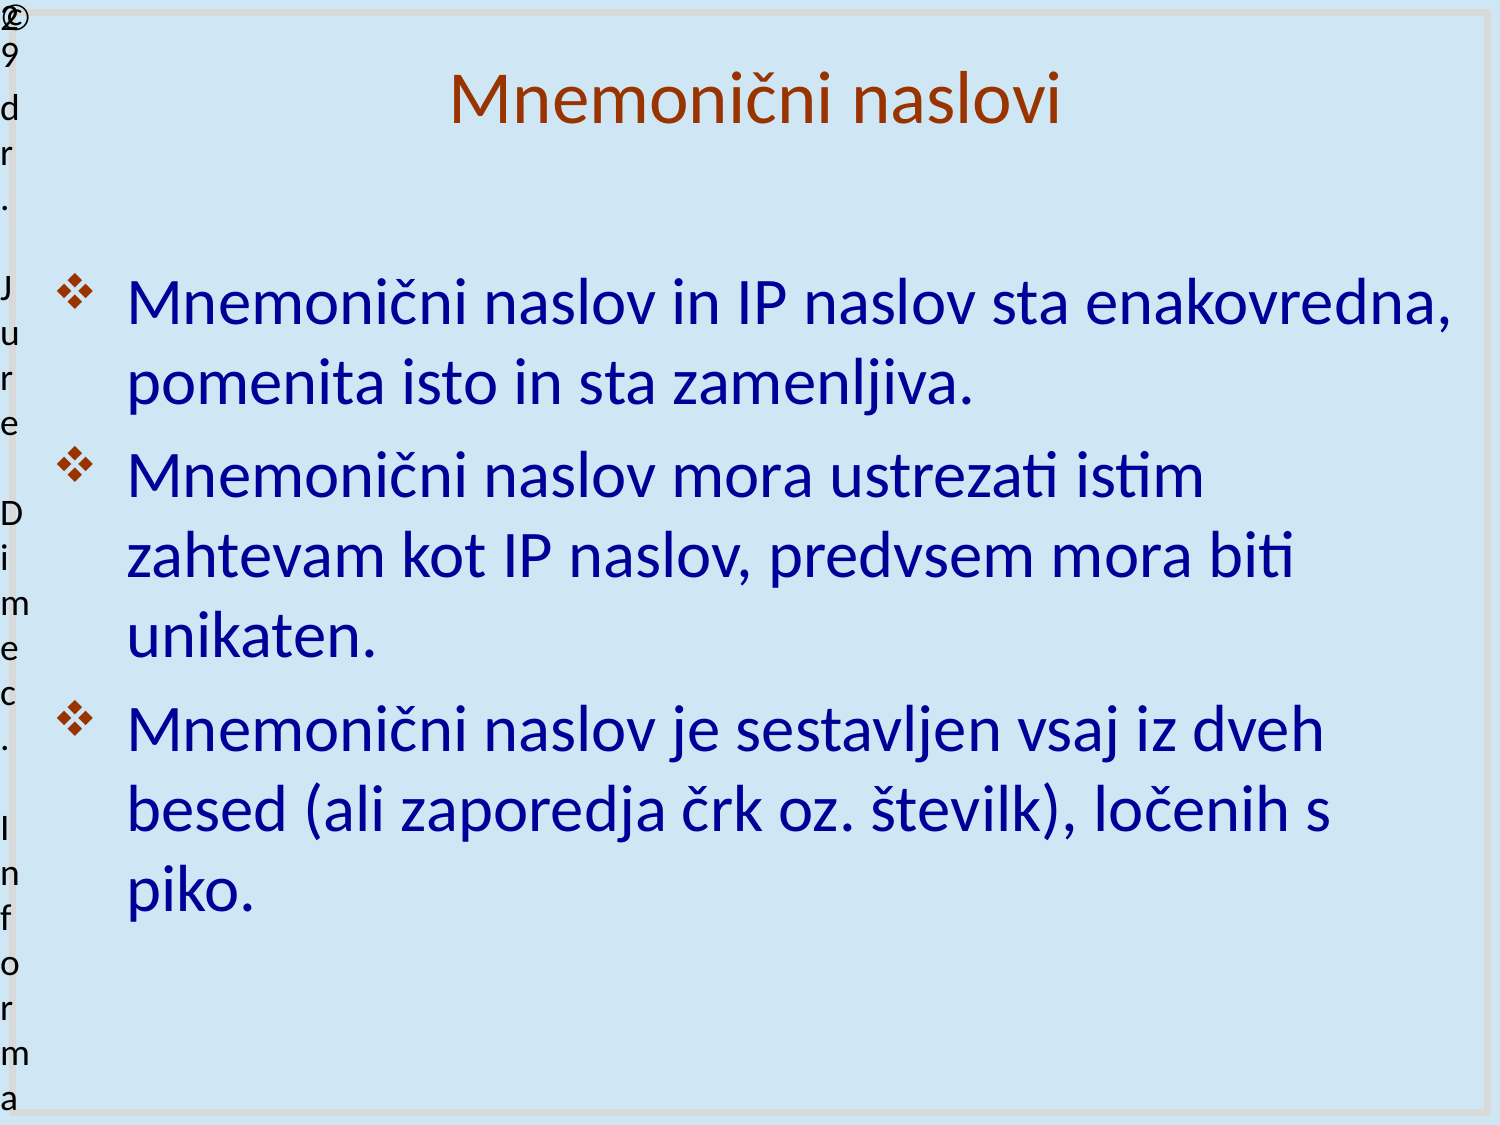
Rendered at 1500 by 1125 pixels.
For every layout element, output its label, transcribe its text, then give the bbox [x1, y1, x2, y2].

title Mnemonični naslovi [37, 37, 1475, 150]
list Mnemonični naslov in IP naslov sta enakovredna, pomenita isto in sta zamenljiva. Mnemonični naslov mora ustrezati istim zahtevam kot IP naslov, predvsem mora biti unikaten. Mnemonični naslov je sestavljen vsaj iz dveh besed (ali zaporedja črk oz. številk), ločenih s piko. [37, 249, 1475, 1050]
